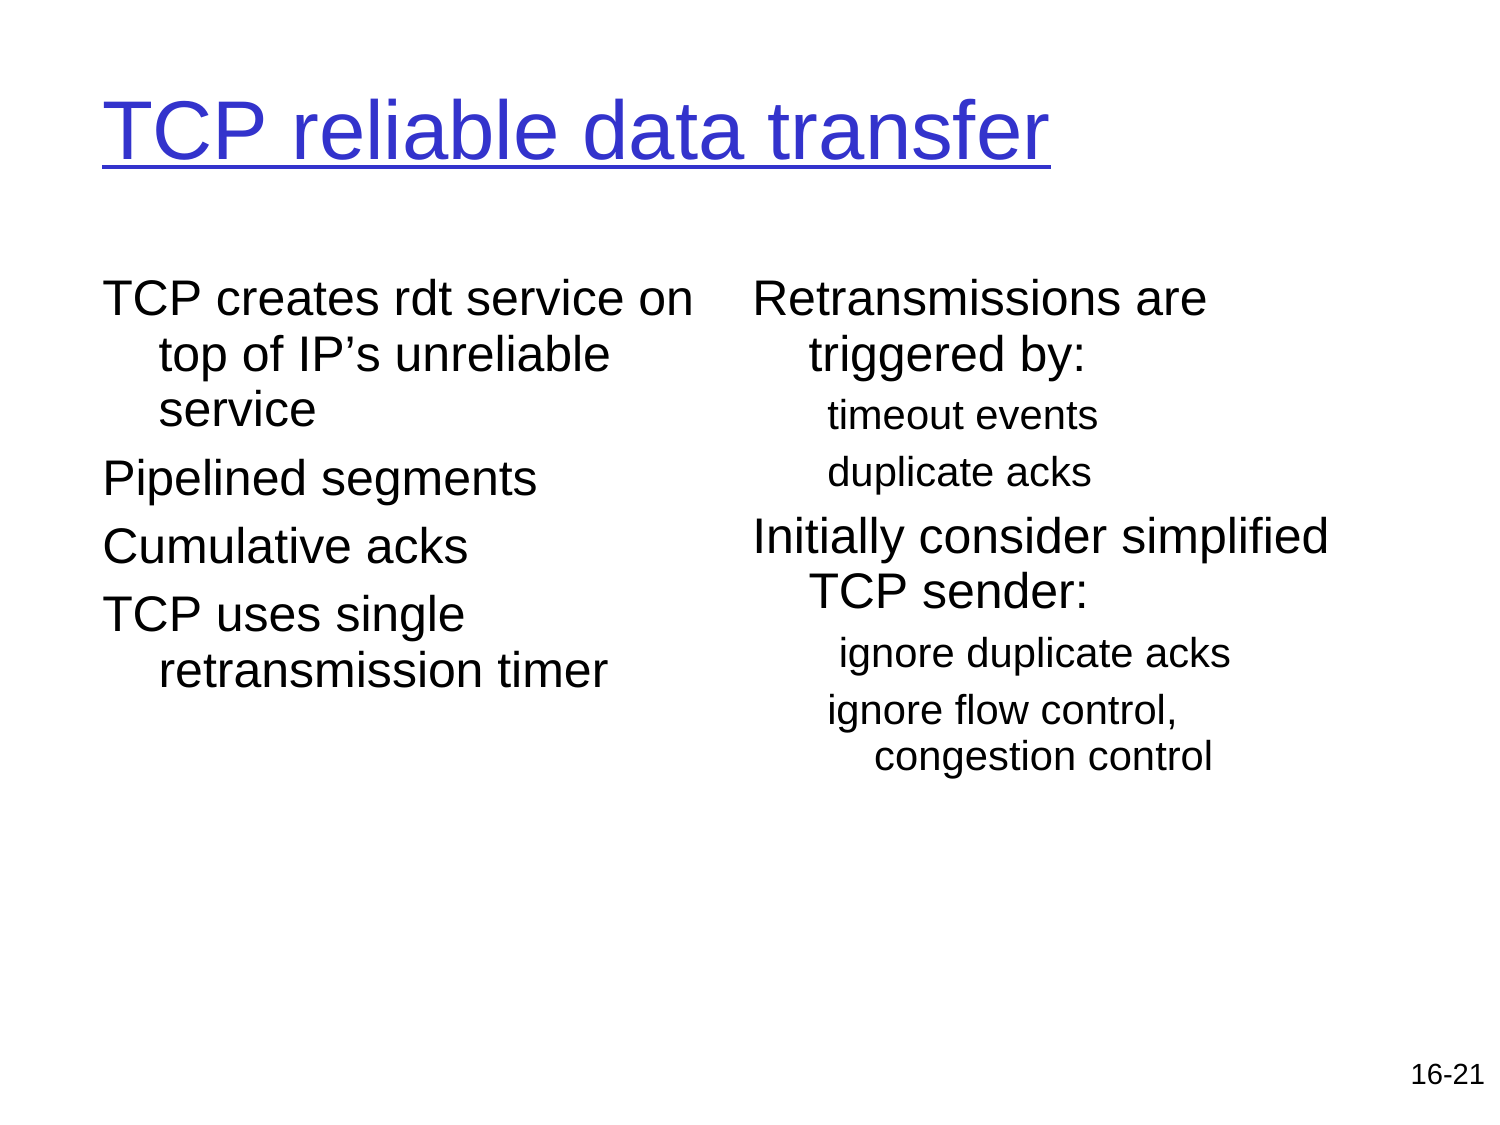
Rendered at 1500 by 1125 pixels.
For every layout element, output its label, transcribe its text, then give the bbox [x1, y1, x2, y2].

list TCP creates rdt service on top of IP’s unreliable service Pipelined segments Cumulative acks TCP uses single retransmission timer [87, 262, 713, 1026]
list Retransmissions are triggered by: timeout events duplicate acks Initially consider simplified TCP sender: ignore duplicate acks ignore flow control, congestion control [737, 262, 1363, 1026]
title TCP reliable data transfer [87, 37, 1363, 225]
